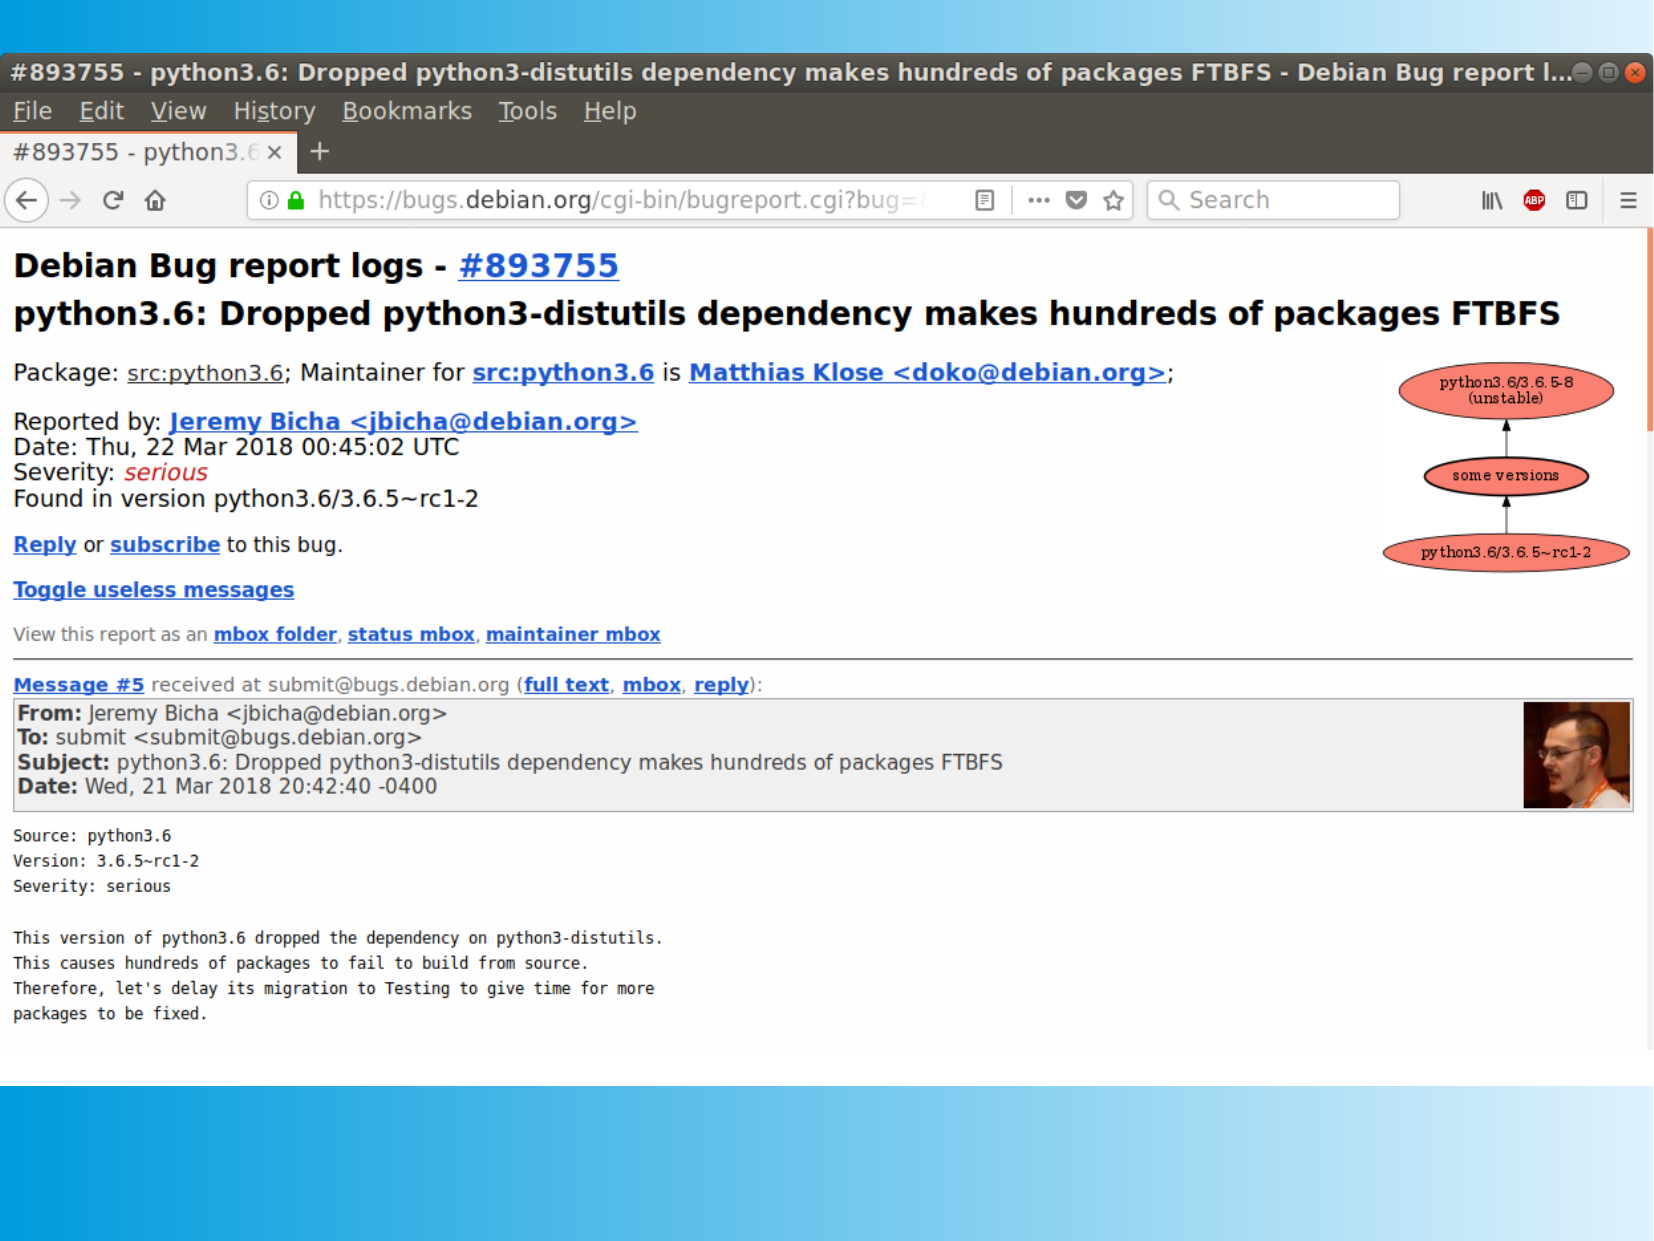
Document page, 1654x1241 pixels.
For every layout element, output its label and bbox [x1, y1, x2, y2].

picture [0, 0, 1654, 1051]
